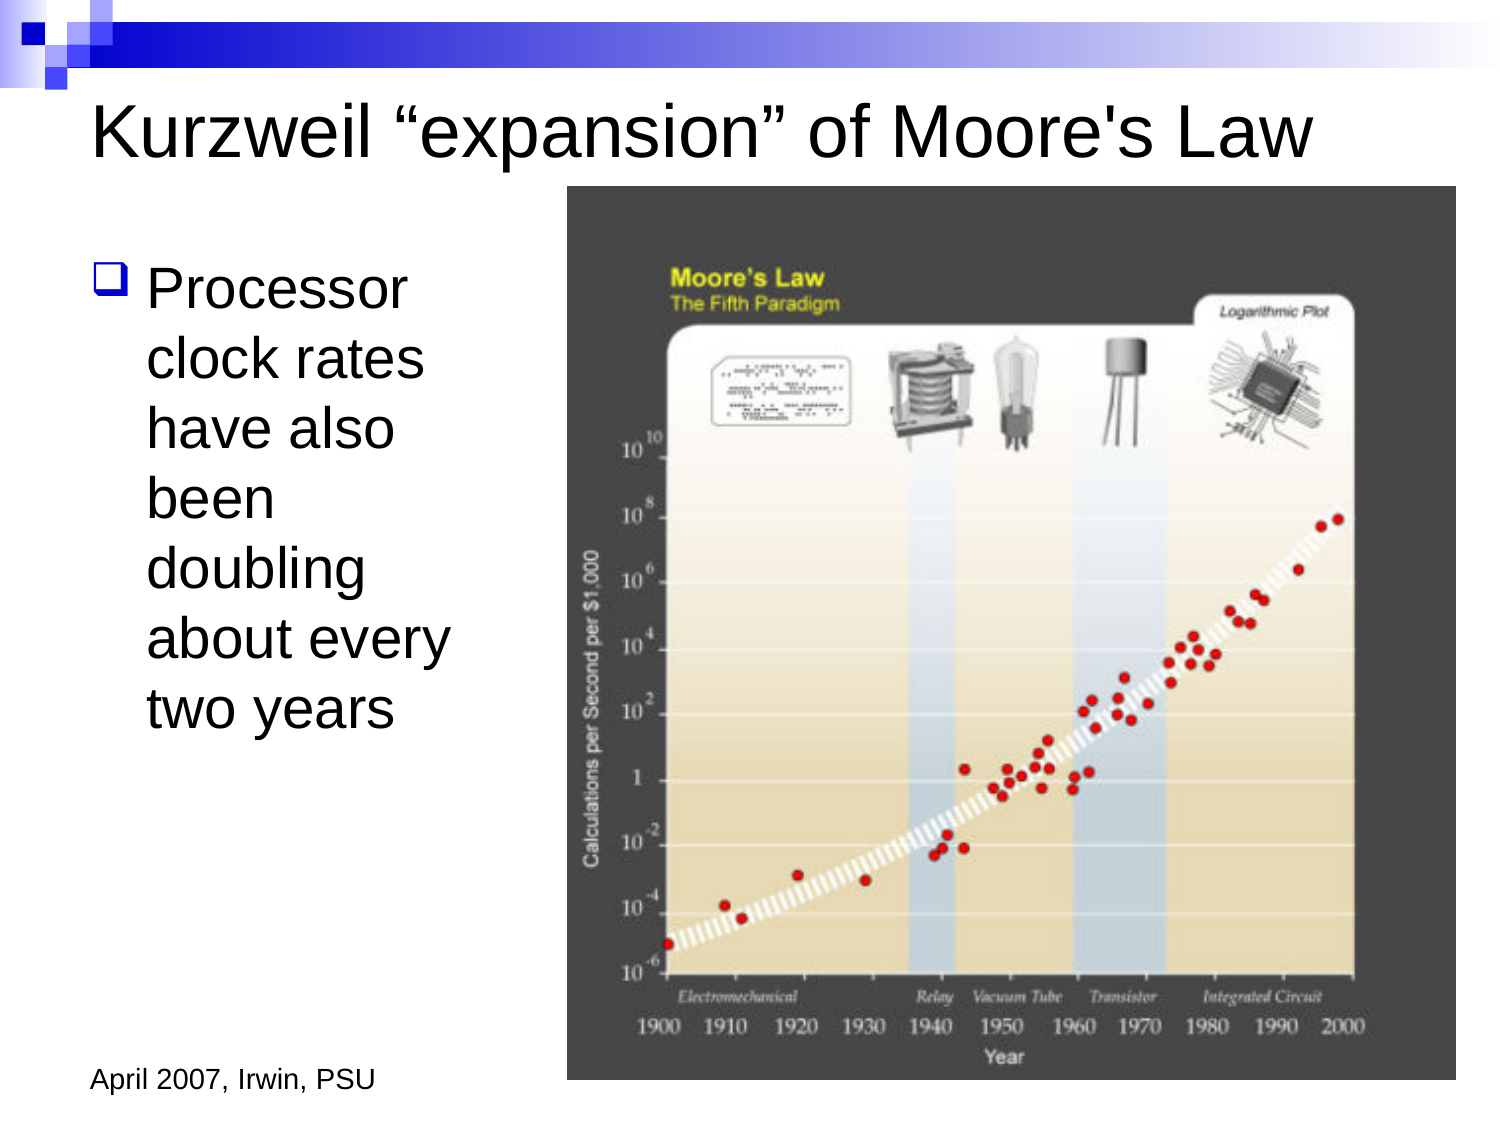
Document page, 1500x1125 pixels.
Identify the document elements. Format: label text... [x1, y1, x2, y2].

picture [567, 186, 1456, 1080]
title Kurzweil “expansion” of Moore's Law [75, 74, 1426, 175]
text_box April 2007, Irwin, PSU [74, 1024, 426, 1103]
list Processor clock rates have also been doubling about every two years [74, 243, 513, 788]
